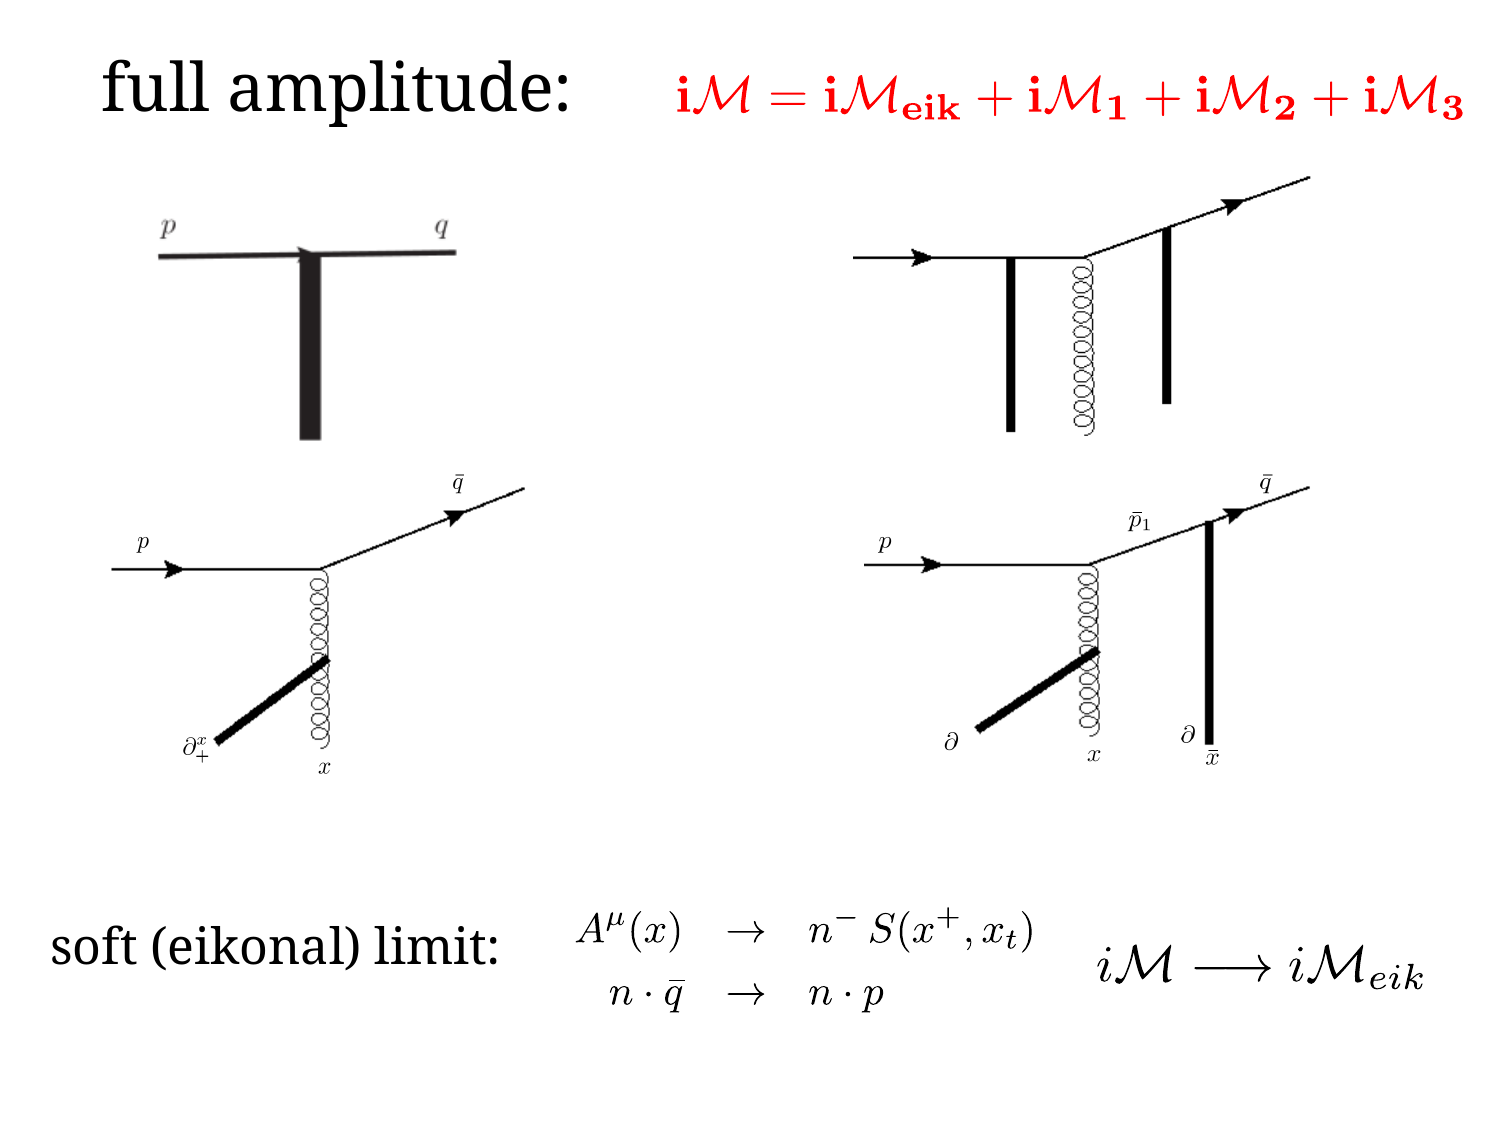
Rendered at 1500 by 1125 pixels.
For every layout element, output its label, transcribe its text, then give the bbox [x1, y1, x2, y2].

picture [75, 187, 563, 826]
text_box full amplitude: [0, 37, 676, 133]
text_box [676, 75, 1465, 120]
text_box [1095, 944, 1426, 990]
text_box soft (eikonal) limit: [35, 906, 561, 982]
picture [825, 151, 1351, 826]
text_box [574, 906, 1036, 1013]
